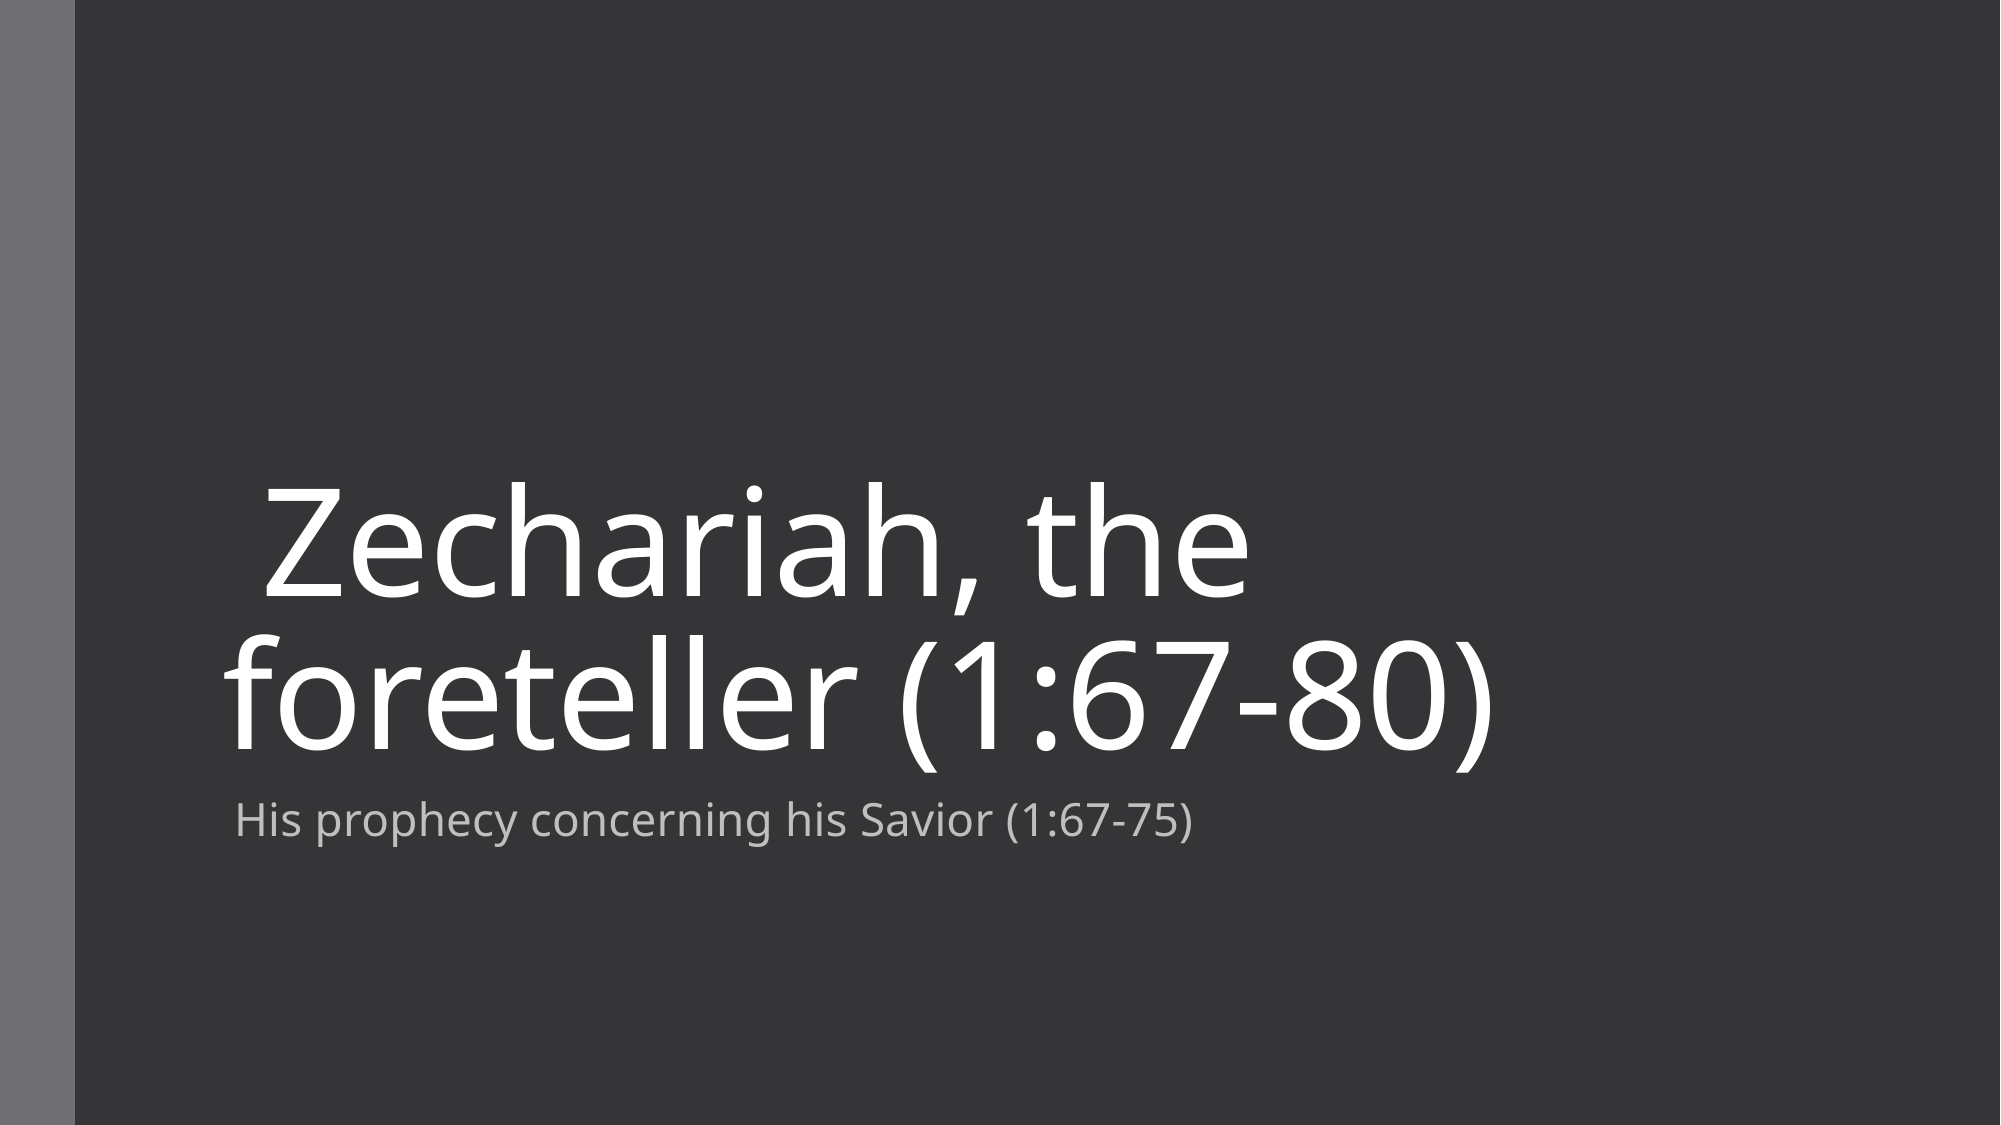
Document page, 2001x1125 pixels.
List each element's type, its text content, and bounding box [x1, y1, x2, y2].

subtitle His prophecy concerning his Savior (1:67-75) [206, 787, 1752, 1066]
title Zechariah, the foreteller (1:67-80) [206, 124, 1752, 787]
